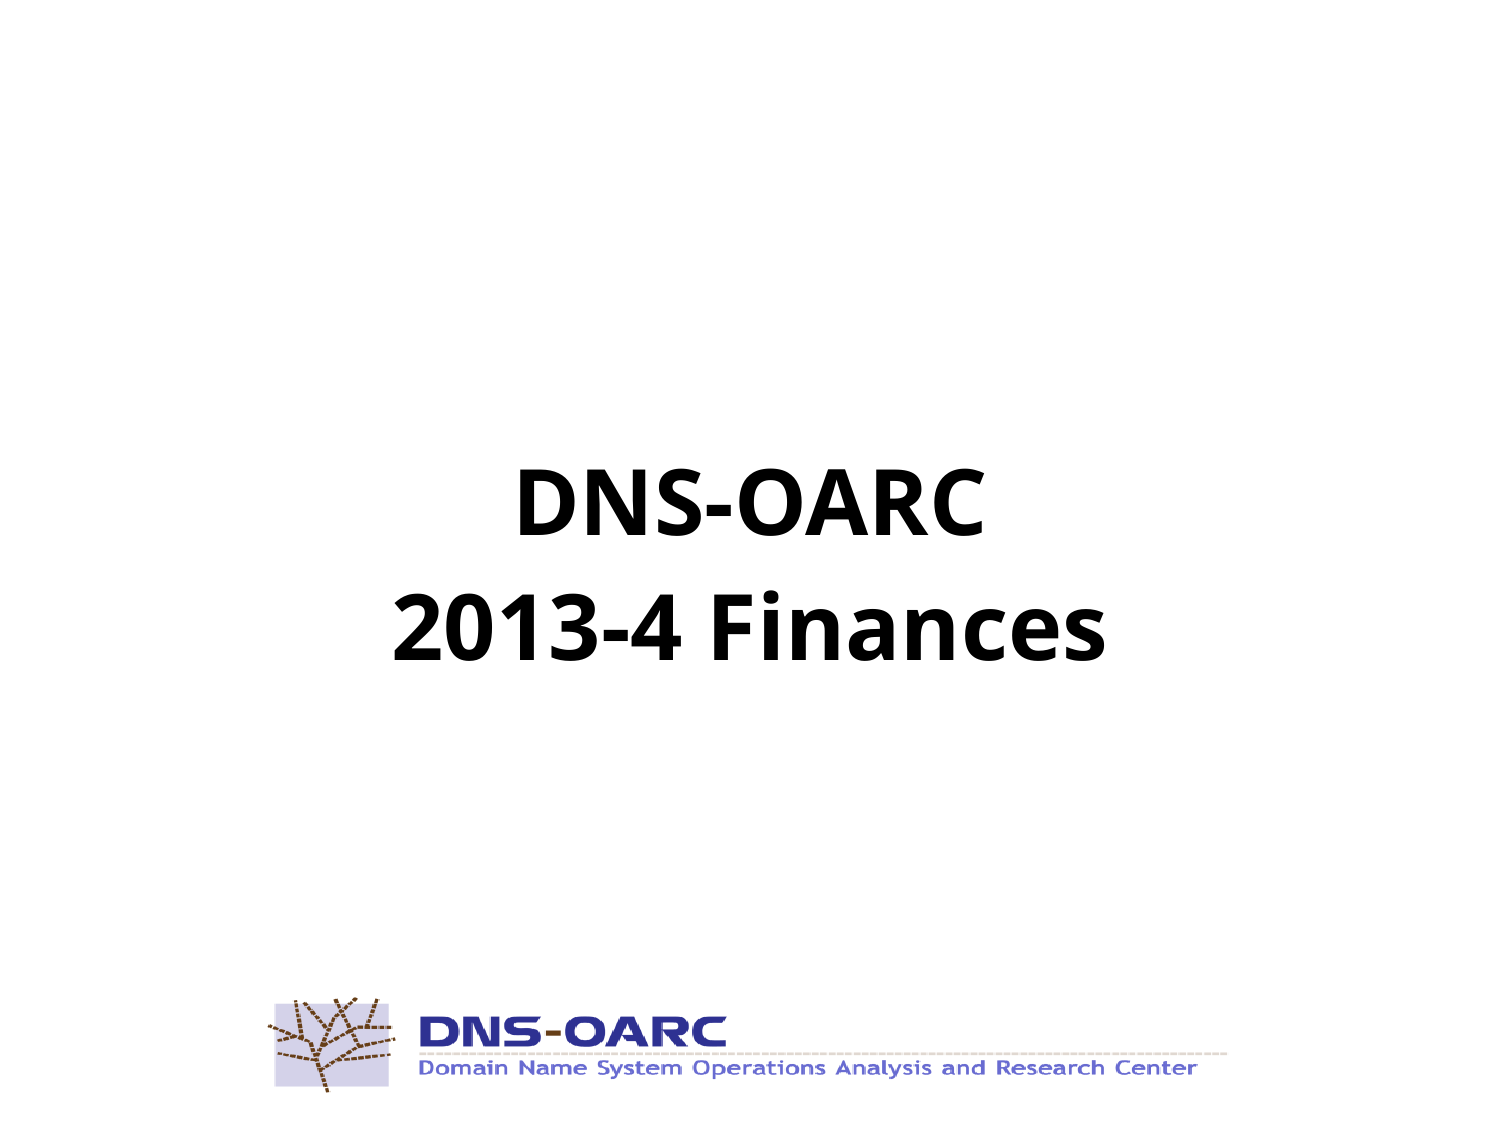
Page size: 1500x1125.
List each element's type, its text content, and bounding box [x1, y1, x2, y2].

picture [214, 991, 1259, 1099]
subtitle DNS-OARC 2013-4 Finances [75, 191, 1425, 934]
